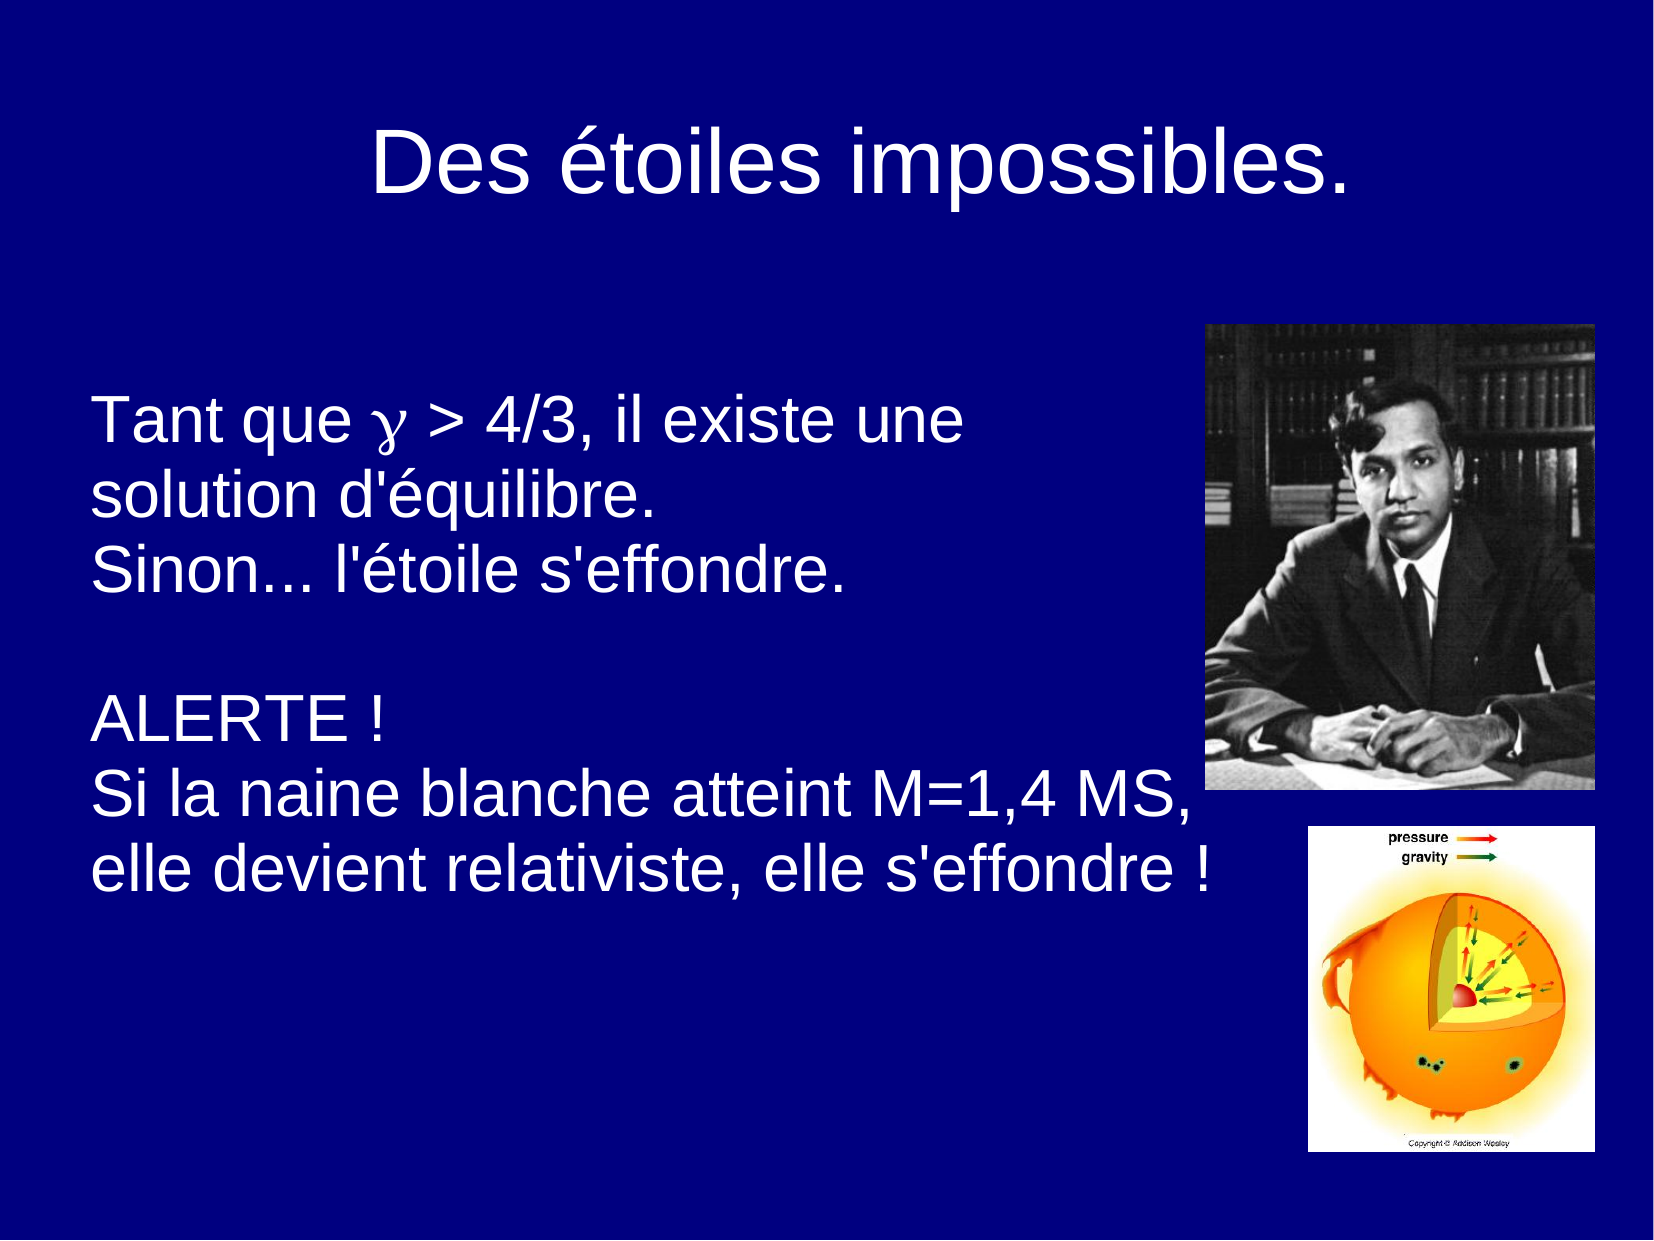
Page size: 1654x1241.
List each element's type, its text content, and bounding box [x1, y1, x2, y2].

picture [1308, 826, 1595, 1152]
text_box Tant que g > 4/3, il existe une solution d'équilibre. Sinon... l'étoile s'effondre. ALERTE ! Si la naine blanche atteint M=1,4 MS, elle devient relativiste, elle s'effondre ! [75, 272, 1229, 1022]
picture [1205, 324, 1595, 790]
title Des étoiles impossibles. [118, 58, 1607, 266]
